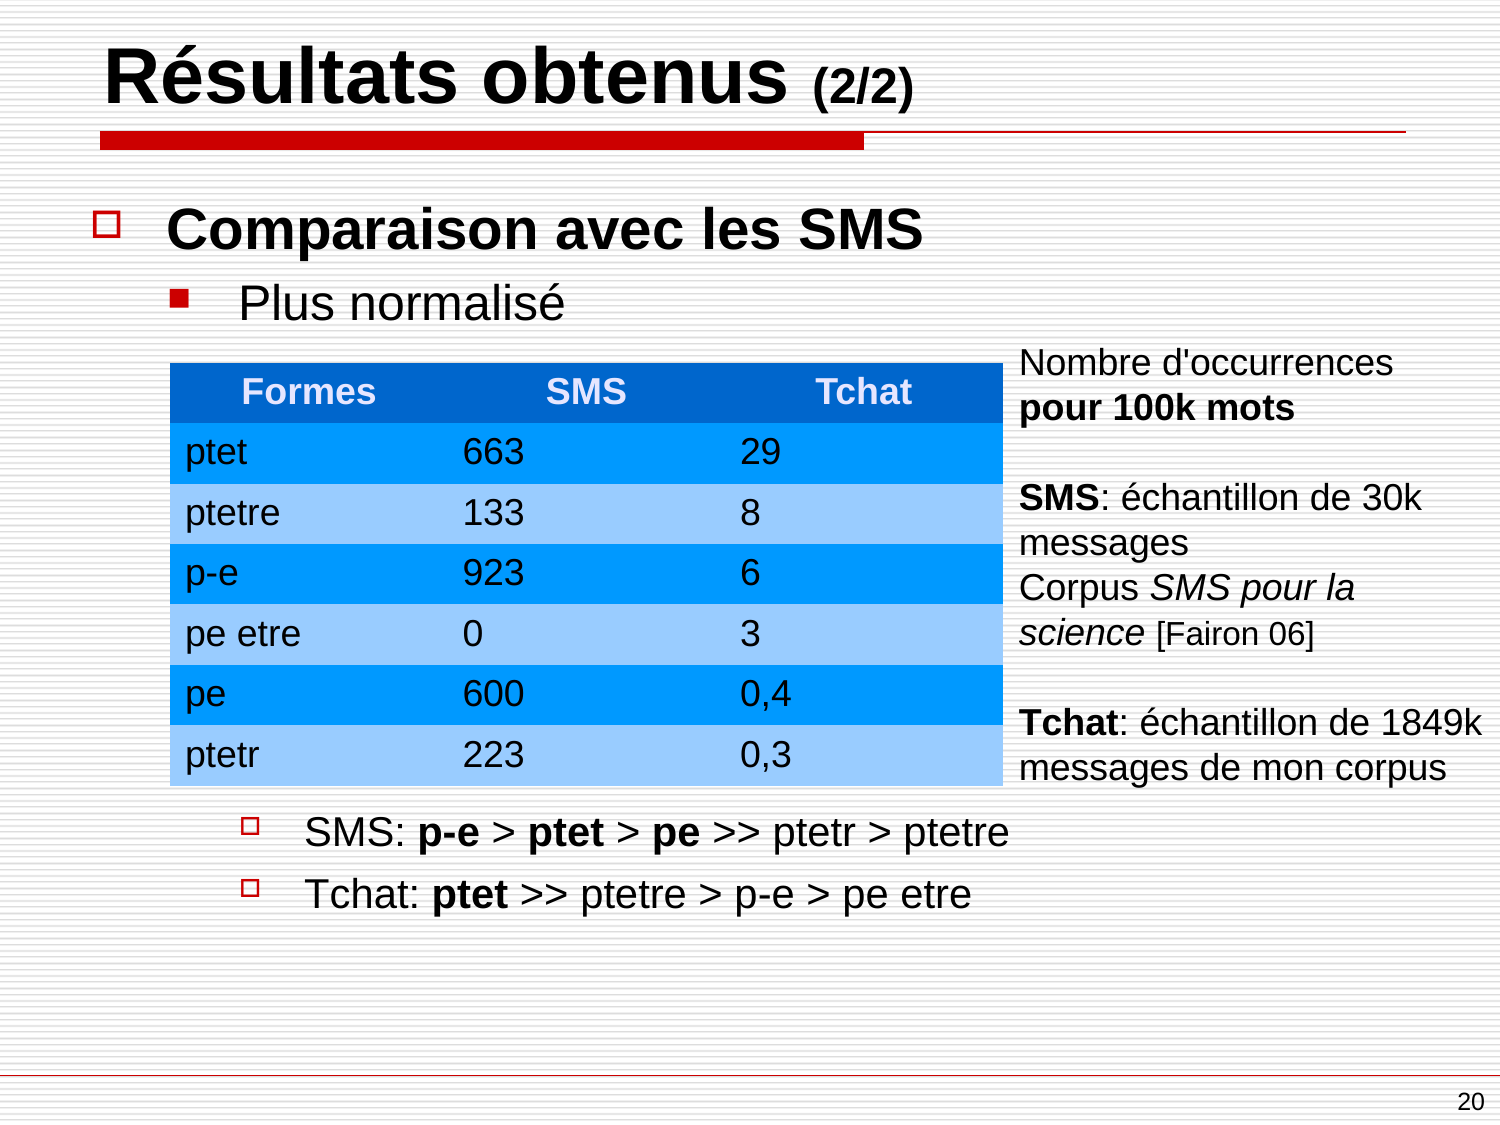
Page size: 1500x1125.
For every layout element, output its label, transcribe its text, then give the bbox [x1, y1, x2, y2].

table_cell 0,3 [725, 725, 1003, 786]
table_cell p-e [170, 544, 448, 604]
table_cell 600 [448, 665, 725, 725]
table_cell 923 [448, 544, 725, 604]
table_cell pe etre [170, 604, 448, 665]
table_cell 0,4 [725, 665, 1003, 725]
table_cell ptetr [170, 725, 448, 786]
table_cell 223 [448, 725, 725, 786]
text_box Nombre d'occurrences pour 100k mots SMS: échantillon de 30k messages Corpus SMS pour la science [Fairon 06] Tchat: échantillon de 1849k messages de mon corpus [1003, 330, 1500, 796]
table_cell pe [170, 665, 448, 725]
table_cell 3 [725, 604, 1003, 665]
table_cell 6 [725, 544, 1003, 604]
picture [0, 0, 1500, 1075]
table_cell 0 [448, 604, 725, 665]
table_cell 8 [725, 485, 1003, 544]
list Comparaison avec les SMS Plus normalisé [75, 188, 1418, 485]
table_cell 133 [448, 485, 725, 544]
table_cell ptetre [170, 485, 448, 544]
list SMS: p-e > ptet > pe >> ptetr > ptetre Tchat: ptet >> ptetre > p-e > pe etre [75, 797, 1388, 928]
picture [0, 1076, 1500, 1125]
title Résultats obtenus (2/2) [88, 24, 1418, 129]
